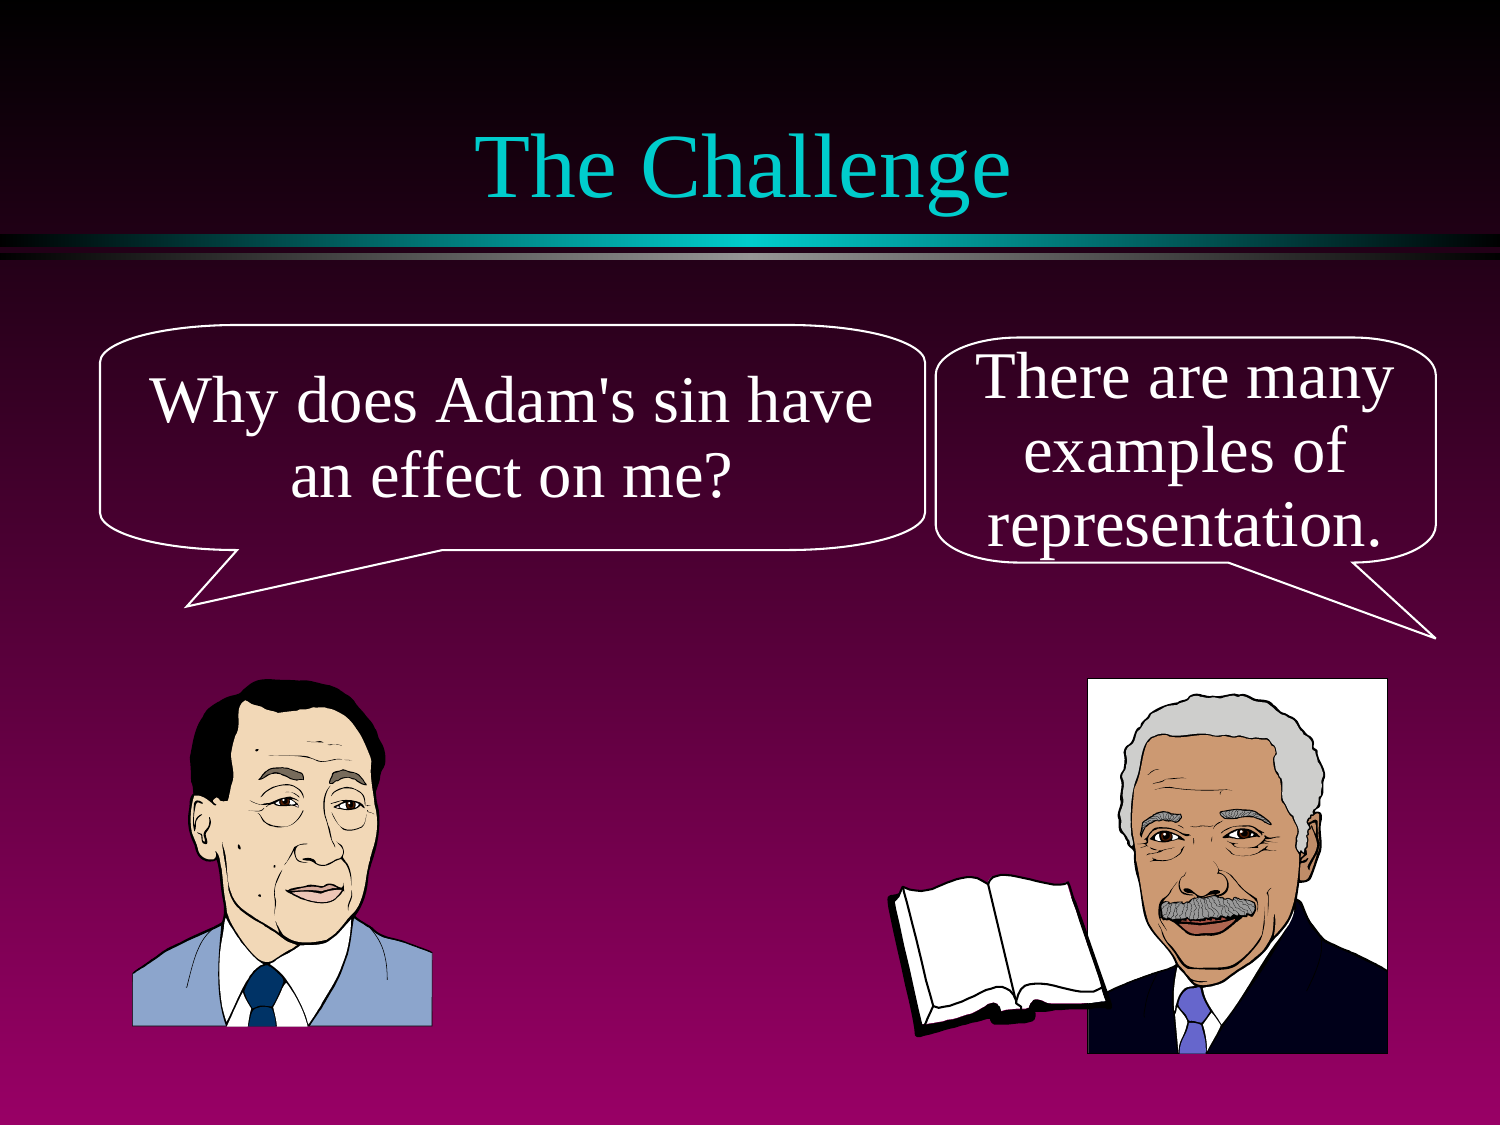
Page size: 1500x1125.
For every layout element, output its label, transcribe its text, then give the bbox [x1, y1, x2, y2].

text_box [887, 893, 1113, 1038]
picture [1087, 692, 1388, 1054]
text_box [896, 893, 931, 1023]
text_box There are many examples of representation. [935, 337, 1436, 639]
title The Challenge [99, 37, 1388, 225]
text_box [990, 876, 1106, 1010]
text_box Why does Adam's sin have an effect on me? [99, 324, 926, 607]
text_box [905, 879, 1011, 1006]
text_box [1087, 678, 1388, 692]
picture [132, 678, 433, 1027]
text_box [926, 988, 1020, 1026]
